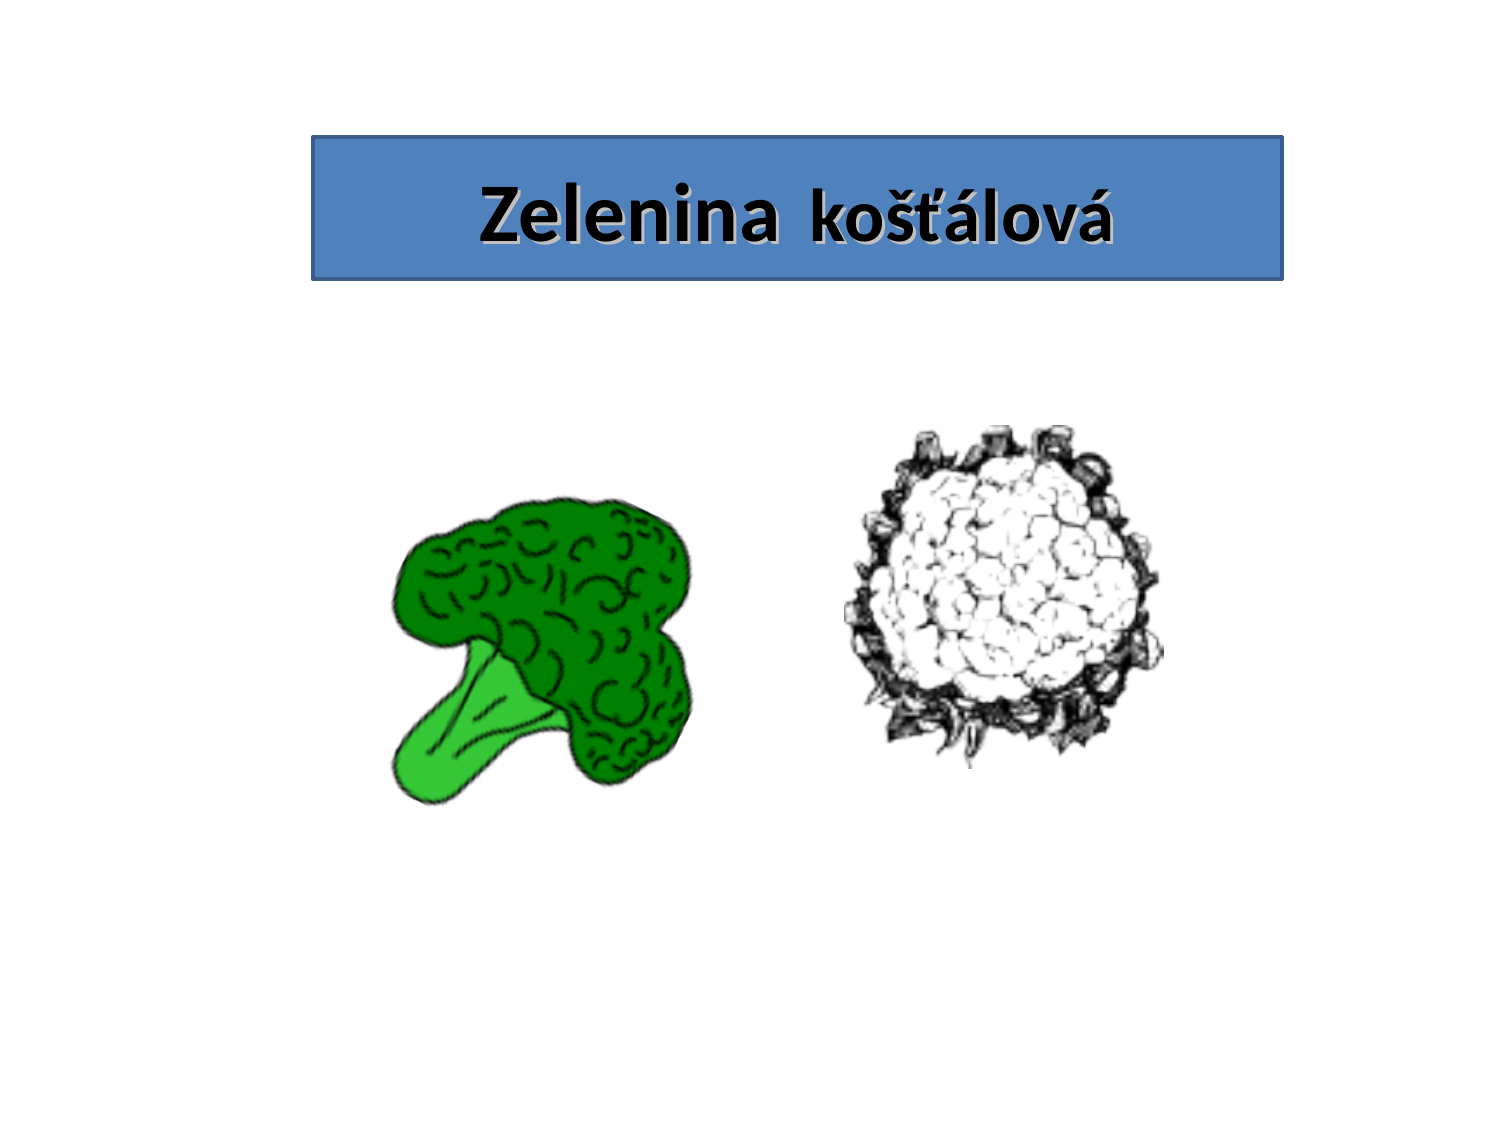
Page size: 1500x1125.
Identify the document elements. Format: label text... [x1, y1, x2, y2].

picture [844, 425, 1164, 769]
picture [311, 424, 762, 892]
text_box Zelenina košťálová [313, 137, 1282, 279]
